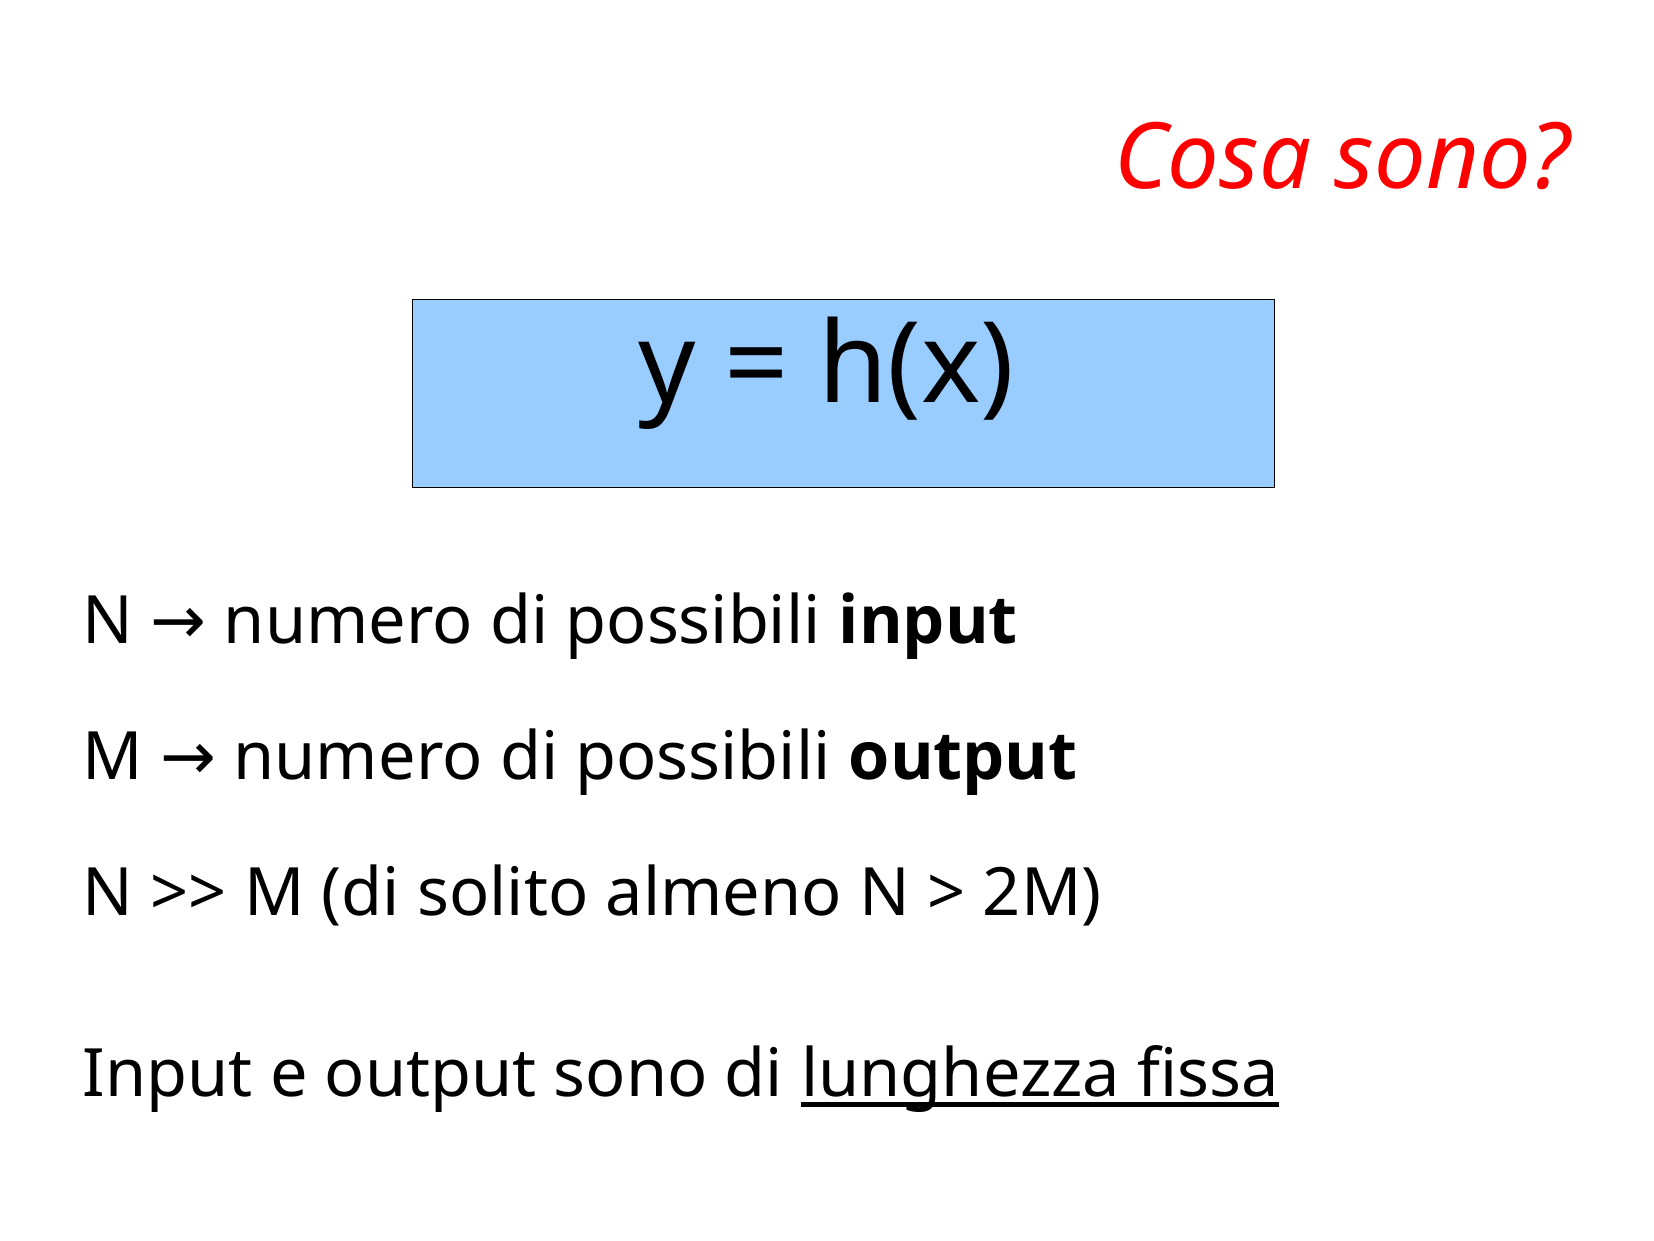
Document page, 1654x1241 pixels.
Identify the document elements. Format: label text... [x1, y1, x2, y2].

title Cosa sono? [82, 49, 1571, 257]
subtitle y = h(x) N → numero di possibili input M → numero di possibili output N >> M (di solito almeno N > 2M) Input e output sono di lunghezza fissa [82, 297, 1571, 1102]
